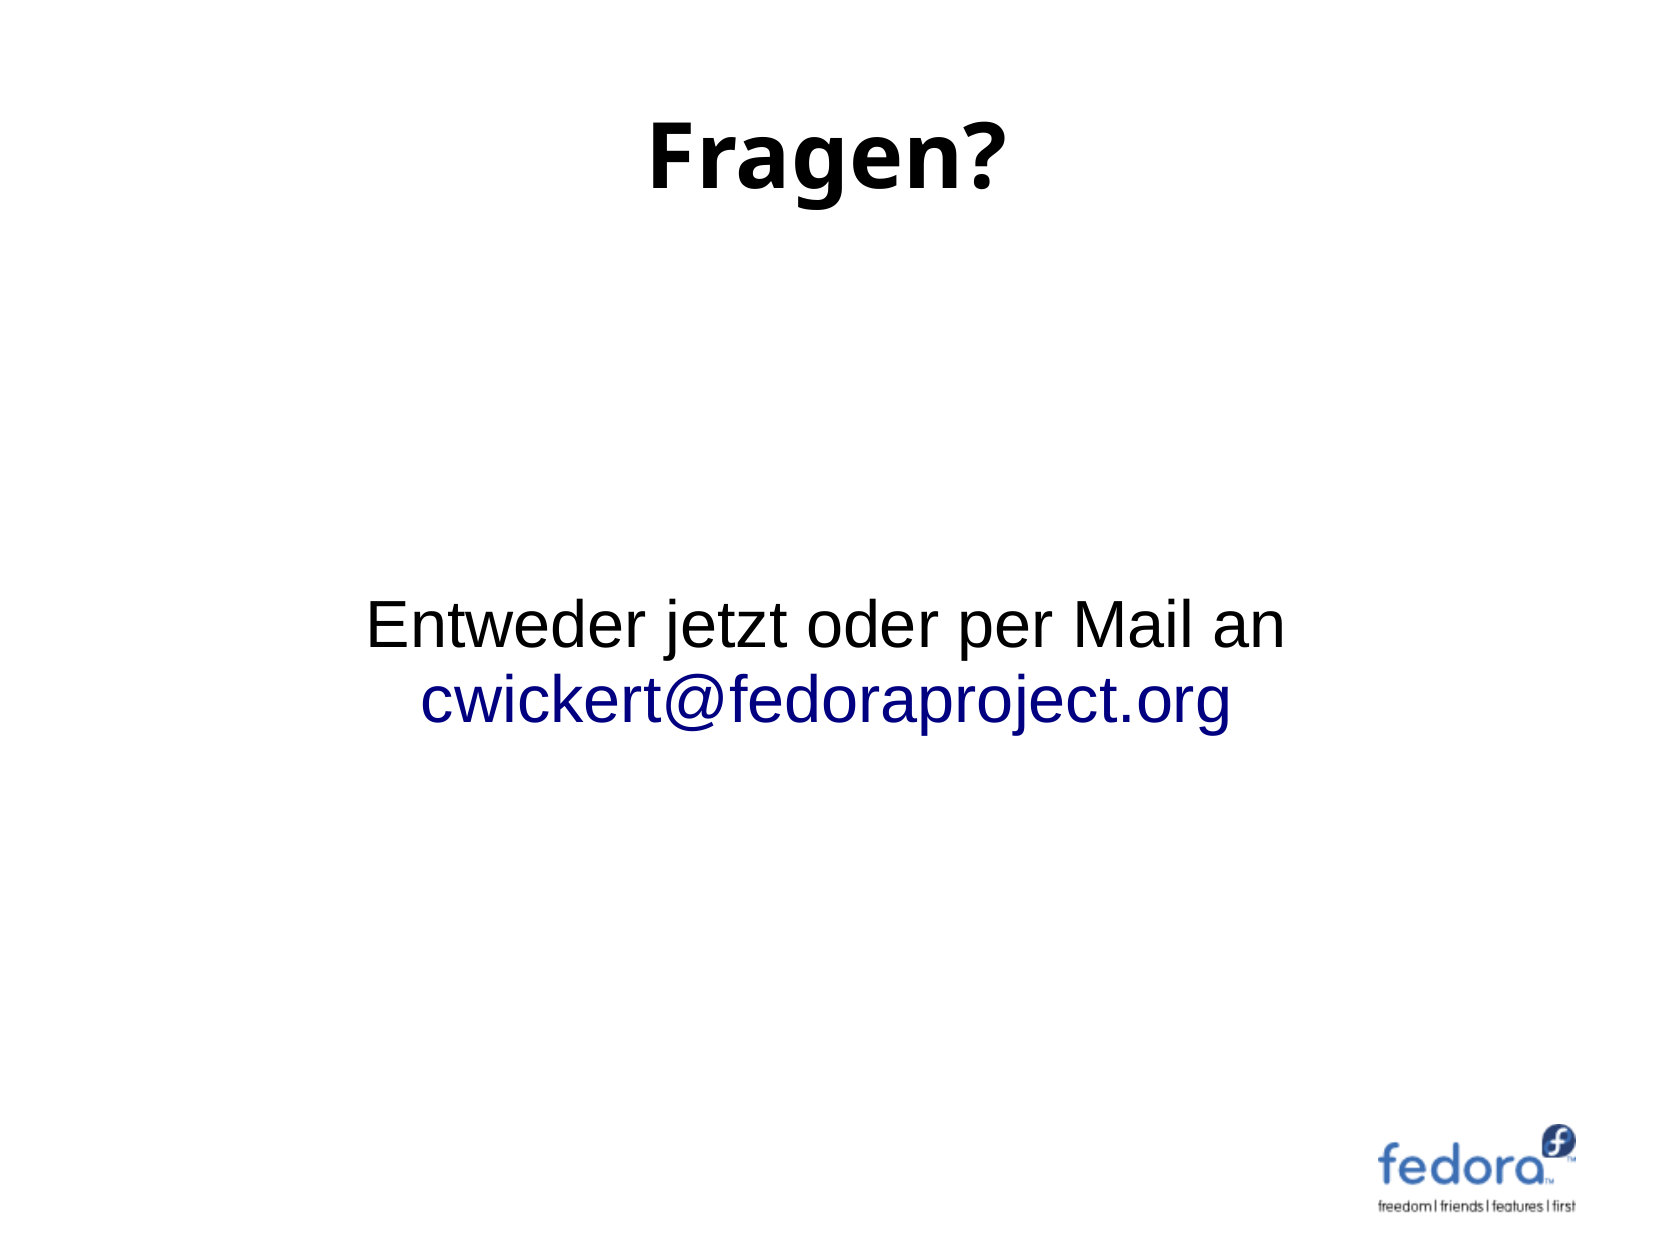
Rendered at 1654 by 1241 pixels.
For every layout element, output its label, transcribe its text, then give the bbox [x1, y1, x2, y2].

title Fragen? [82, 56, 1571, 250]
subtitle Entweder jetzt oder per Mail an cwickert@fedoraproject.org [82, 297, 1571, 1102]
picture [1378, 1124, 1576, 1214]
